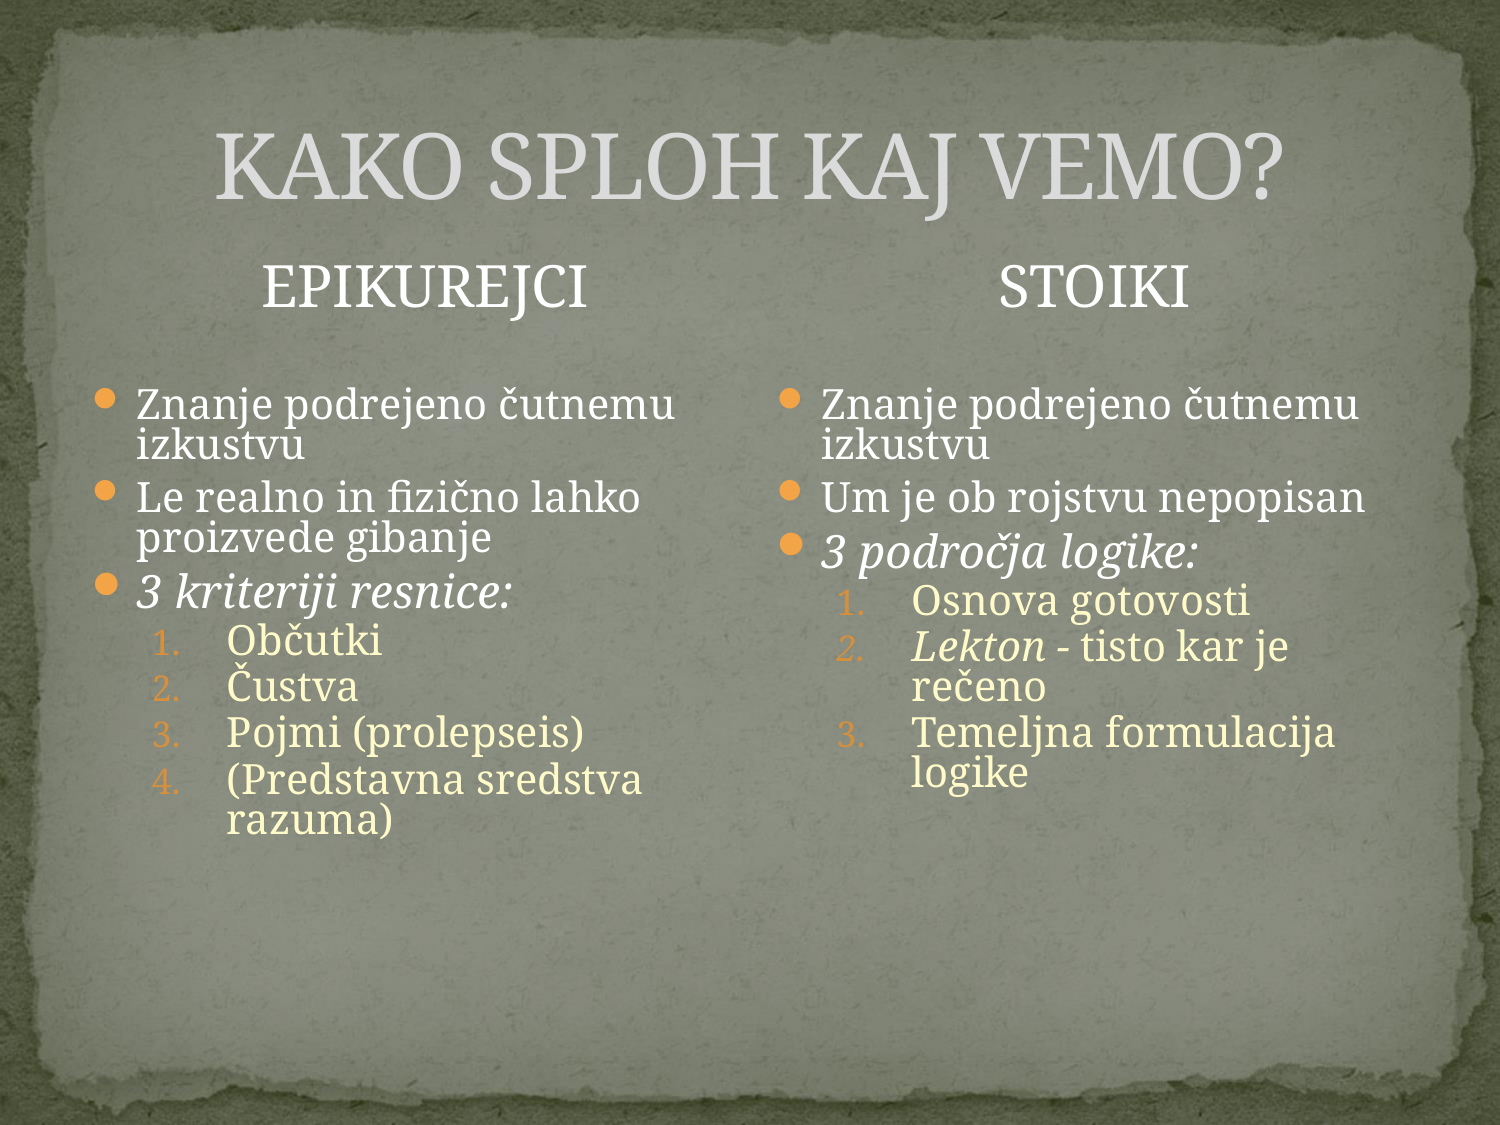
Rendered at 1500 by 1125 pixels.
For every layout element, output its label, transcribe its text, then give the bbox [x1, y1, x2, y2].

picture [0, 0, 1500, 1125]
list EPIKUREJCI Znanje podrejeno čutnemu izkustvu Le realno in fizično lahko proizvede gibanje 3 kriteriji resnice: Občutki Čustva Pojmi (prolepseis) (Predstavna sredstva razuma) [76, 255, 761, 1006]
title KAKO SPLOH KAJ VEMO? [75, 24, 1425, 225]
list STOIKI Znanje podrejeno čutnemu izkustvu Um je ob rojstvu nepopisan 3 področja logike: Osnova gotovosti Lekton - tisto kar je rečeno Temeljna formulacija logike [761, 255, 1428, 1006]
